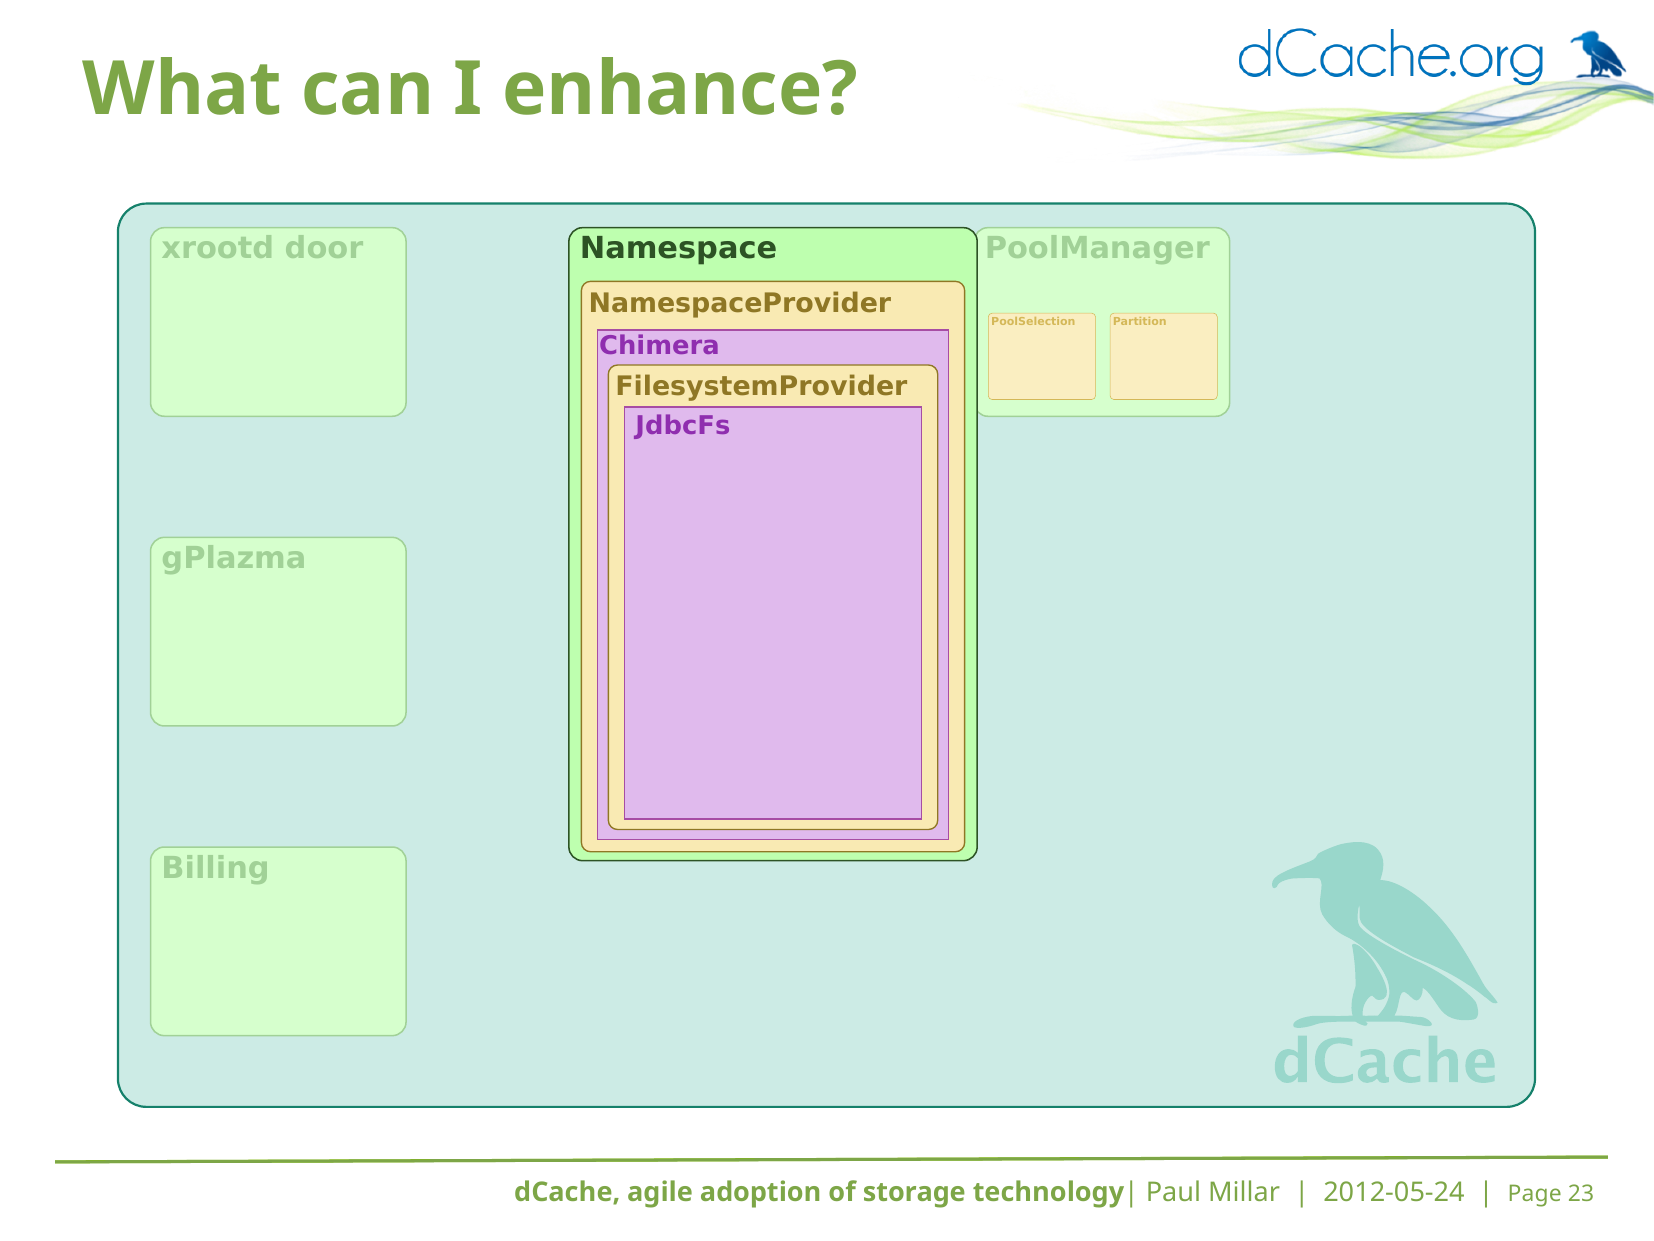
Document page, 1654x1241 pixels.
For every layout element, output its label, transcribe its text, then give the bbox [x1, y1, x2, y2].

picture [115, 201, 1538, 1110]
title What can I enhance? [82, 37, 1605, 134]
picture [956, 16, 1654, 169]
